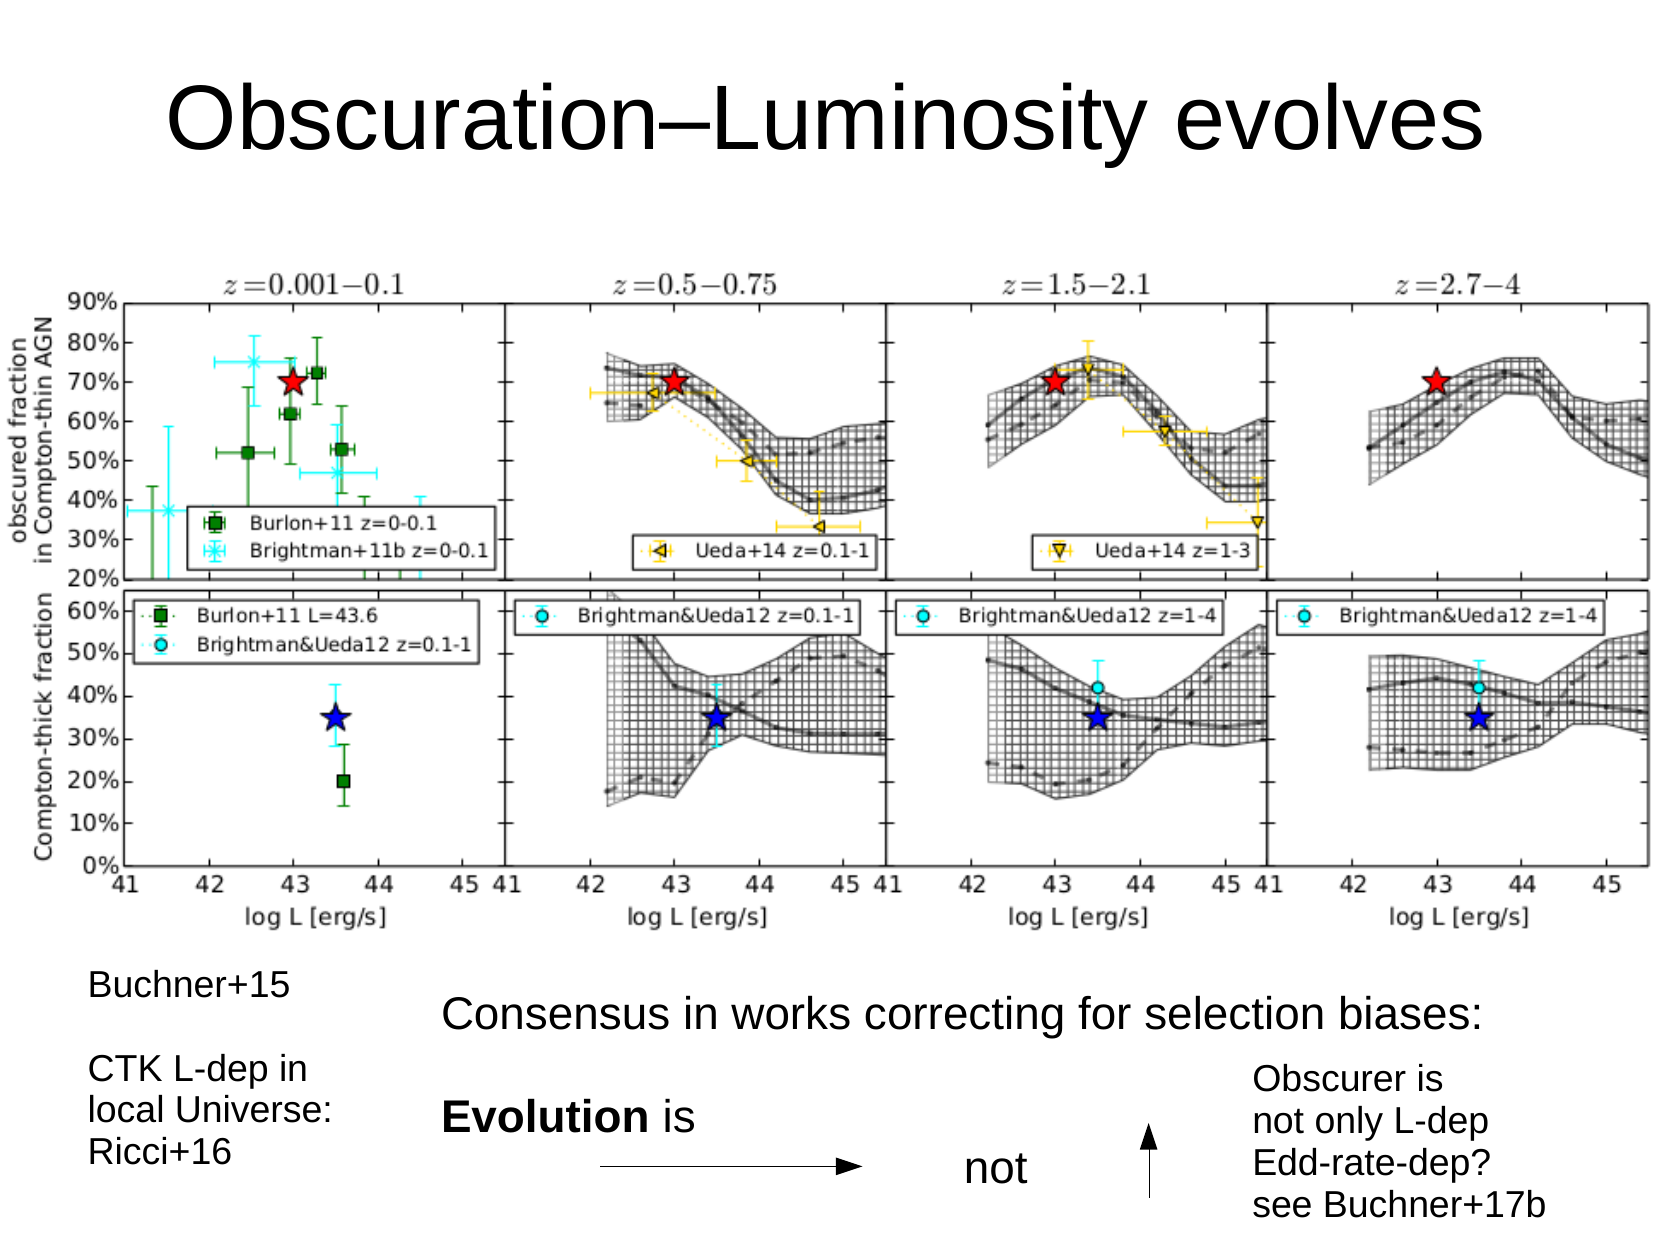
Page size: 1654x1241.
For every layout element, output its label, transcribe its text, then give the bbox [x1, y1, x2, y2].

text_box Consensus in works correcting for selection biases: Evolution is not [426, 980, 1552, 1241]
title Obscuration–Luminosity evolves [82, 47, 1571, 189]
text_box Buchner+15 CTK L-dep in local Universe: Ricci+16 [37, 955, 376, 1201]
text_box Obscurer is not only L-dep Edd-rate-dep? see Buchner+17b [1237, 1050, 1576, 1233]
picture [4, 267, 1654, 944]
